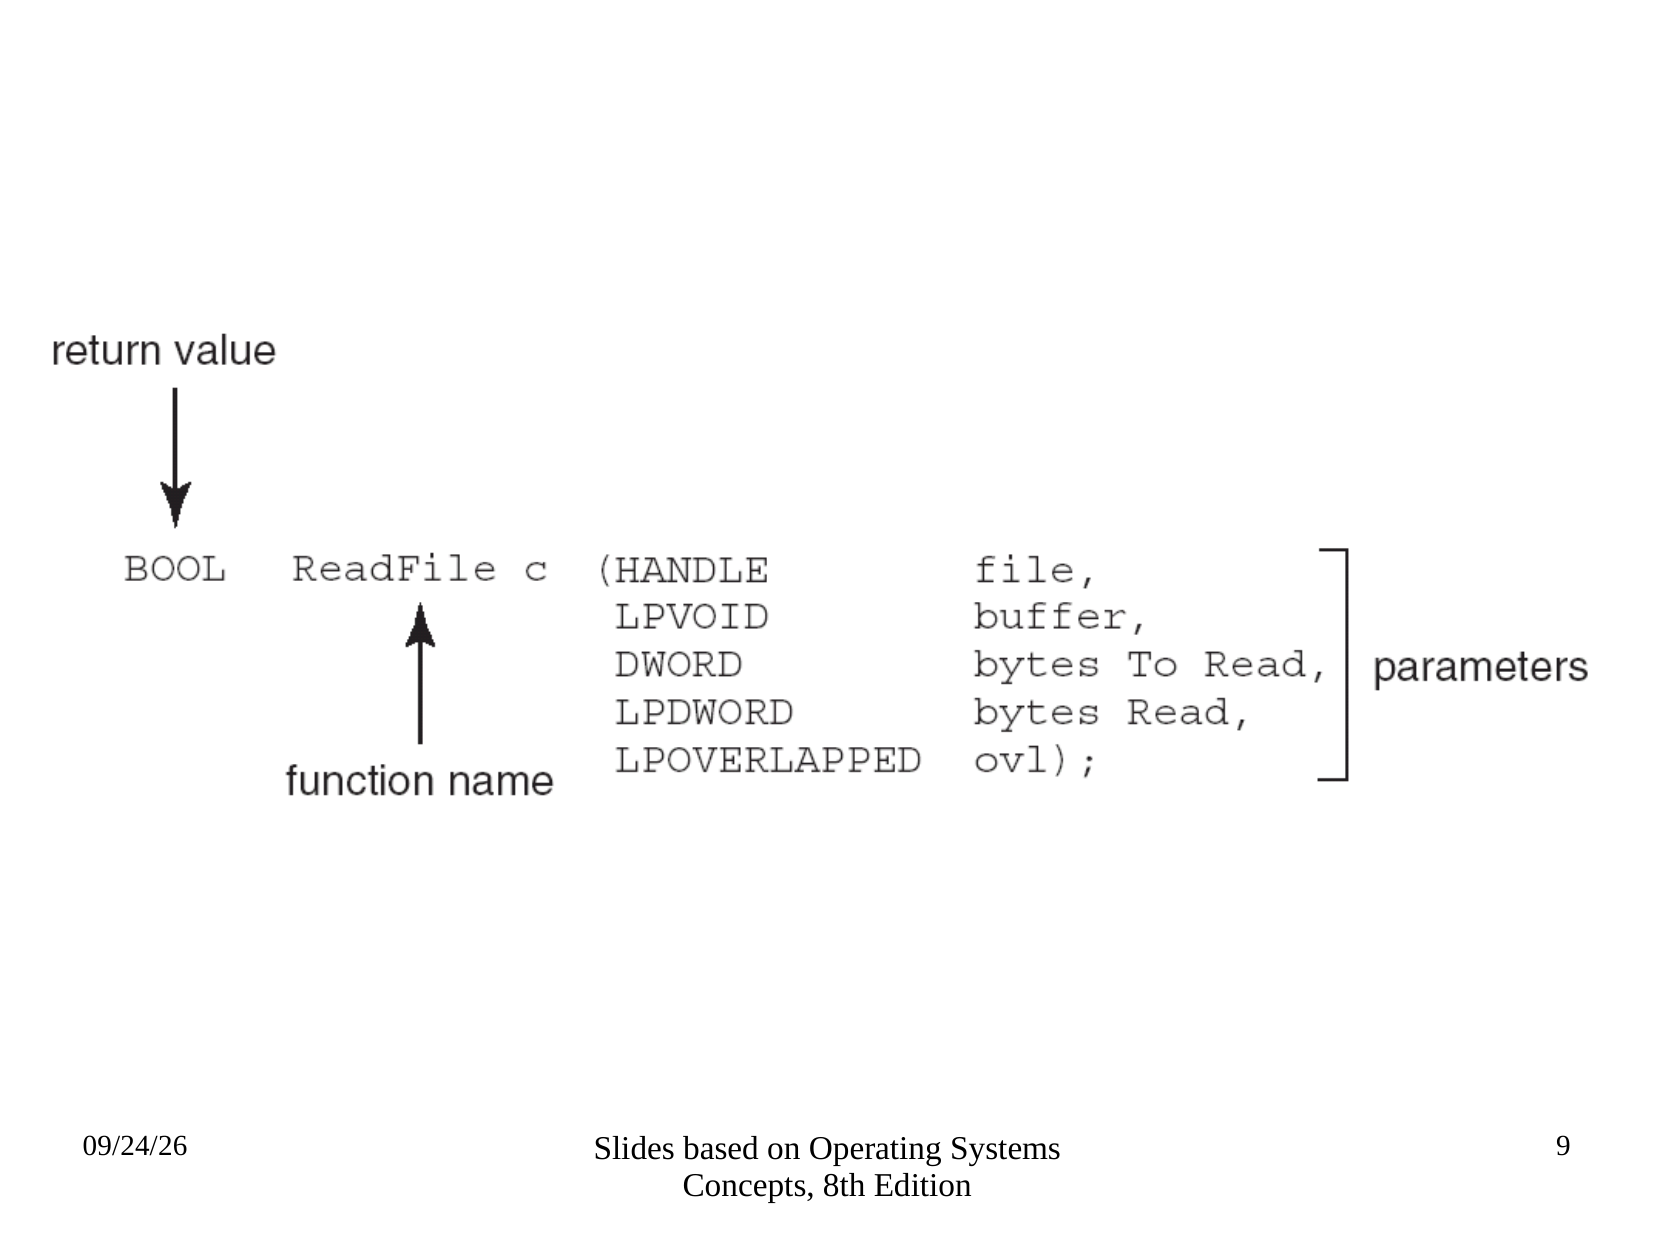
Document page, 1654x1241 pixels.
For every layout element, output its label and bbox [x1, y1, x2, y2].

picture [47, 324, 1595, 811]
